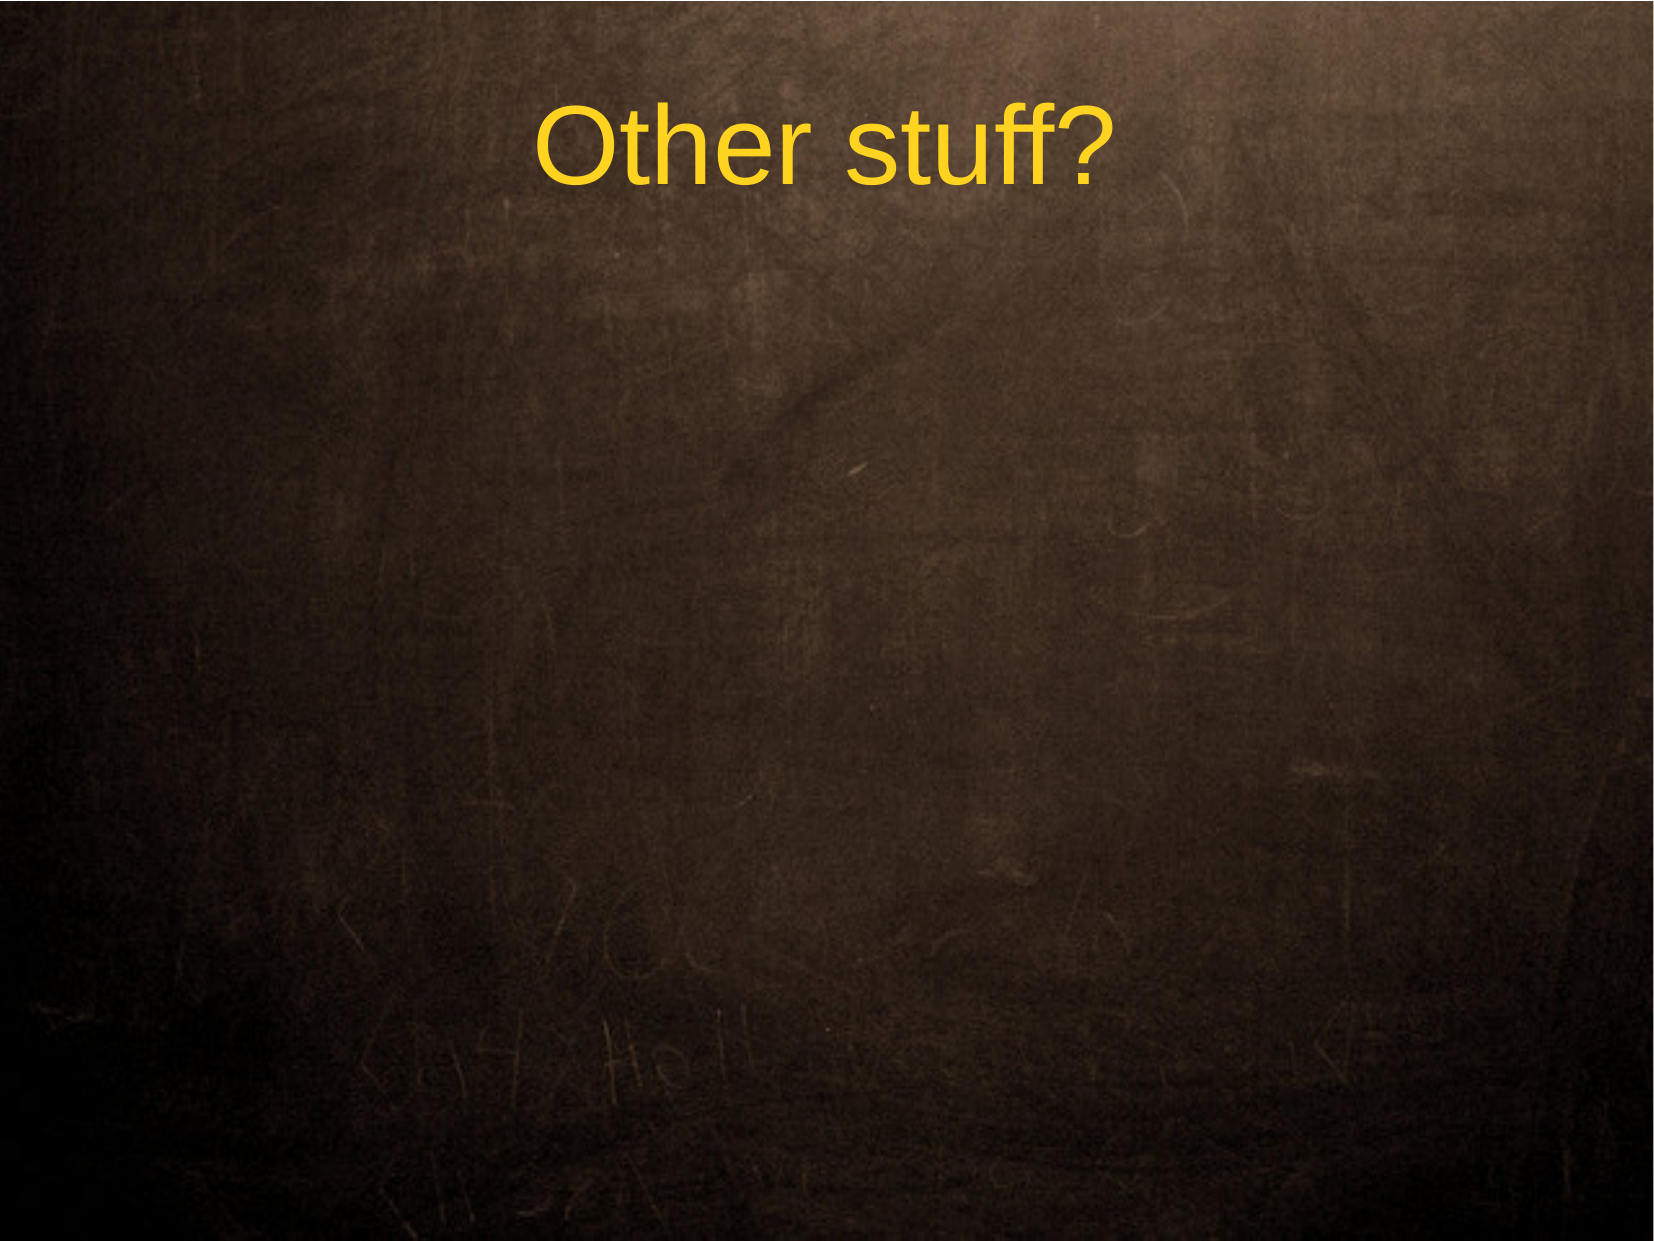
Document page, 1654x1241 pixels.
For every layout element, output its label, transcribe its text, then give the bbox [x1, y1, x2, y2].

text_box Other stuff? [75, 75, 1576, 216]
picture [0, 1, 1654, 1241]
